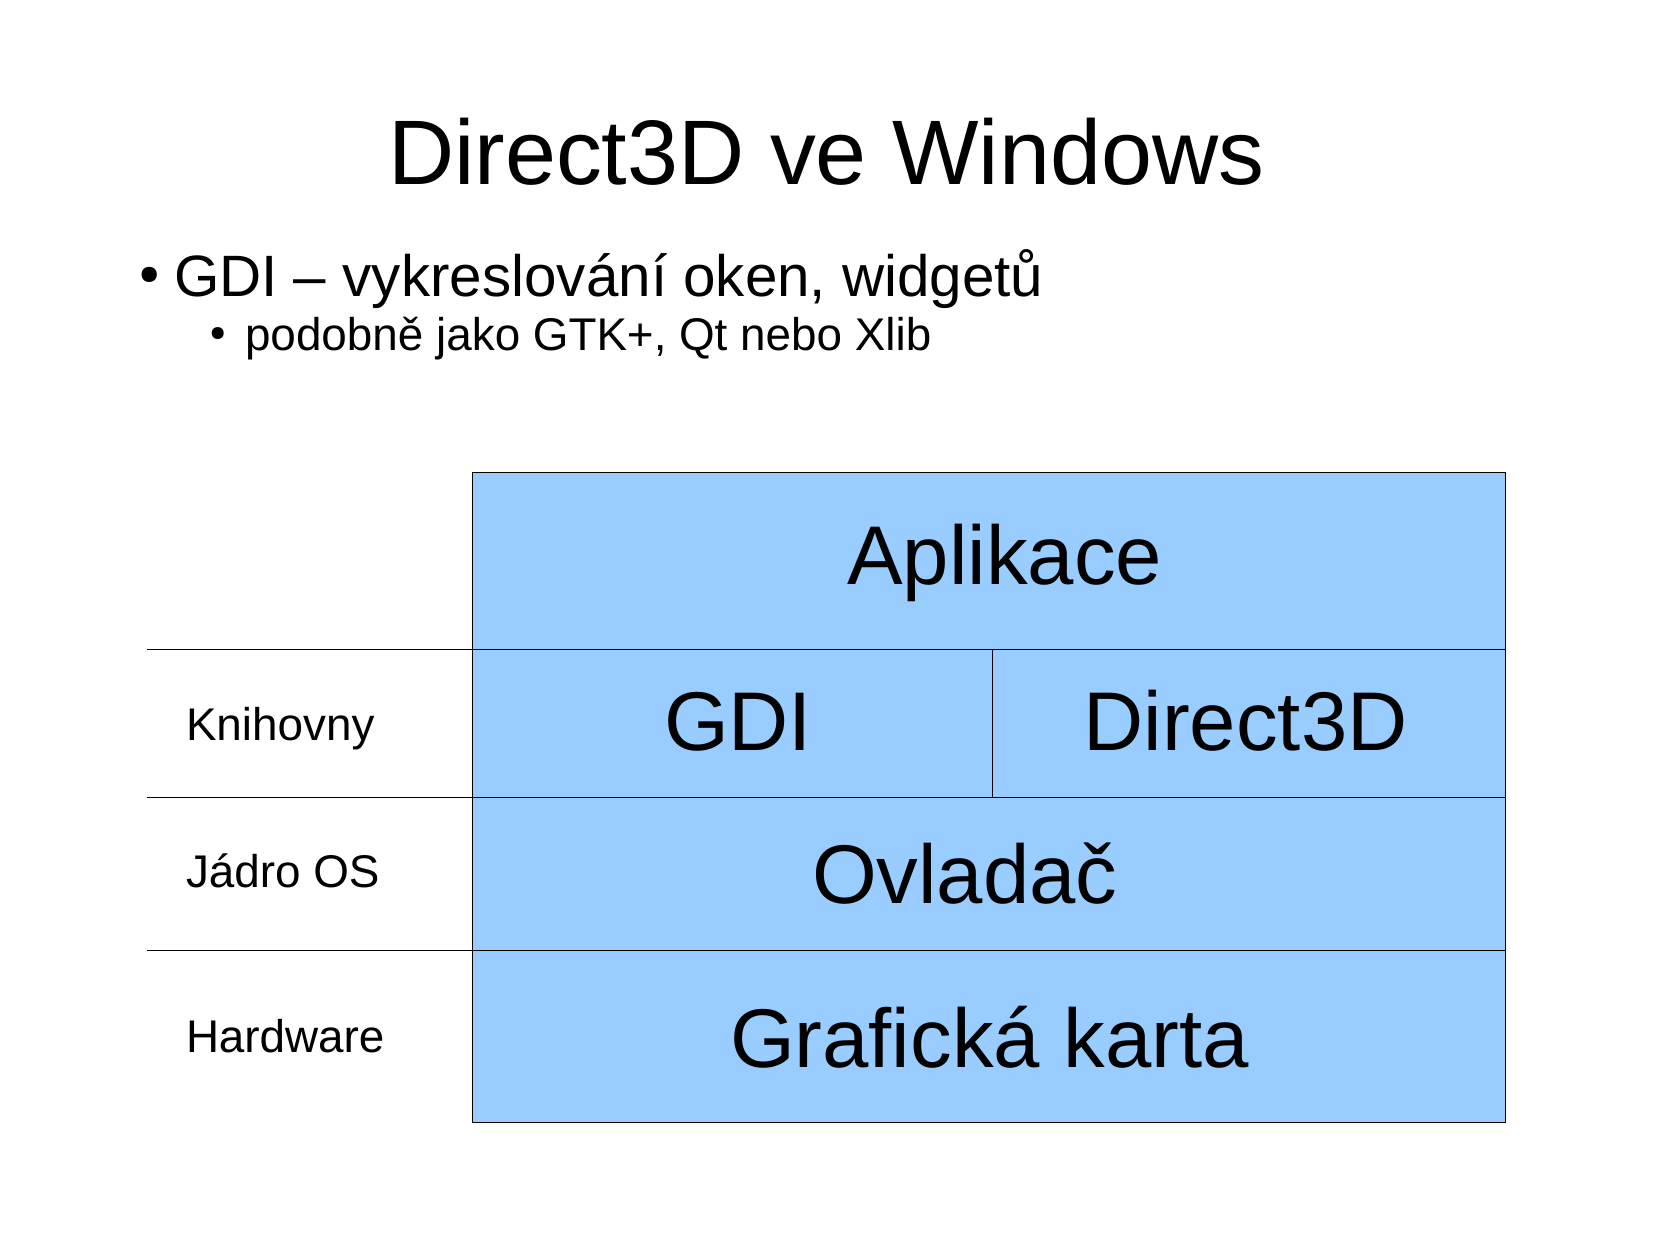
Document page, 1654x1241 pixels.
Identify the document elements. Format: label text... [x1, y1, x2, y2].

text_box Direct3D [1068, 667, 1423, 776]
text_box [472, 798, 1506, 950]
text_box [472, 951, 1506, 1123]
text_box [472, 472, 1506, 649]
text_box Knihovny [171, 691, 408, 757]
text_box GDI [649, 667, 828, 776]
text_box [993, 650, 1506, 797]
text_box Grafická karta [715, 984, 1264, 1093]
text_box Jádro OS [171, 838, 408, 905]
text_box GDI – vykreslování oken, widgetů podobně jako GTK+, Qt nebo Xlib [88, 236, 1447, 367]
text_box Aplikace [832, 502, 1178, 611]
text_box [472, 650, 992, 797]
title Direct3D ve Windows [82, 56, 1571, 250]
text_box Hardware [171, 1003, 408, 1070]
text_box Ovladač [797, 820, 1133, 929]
